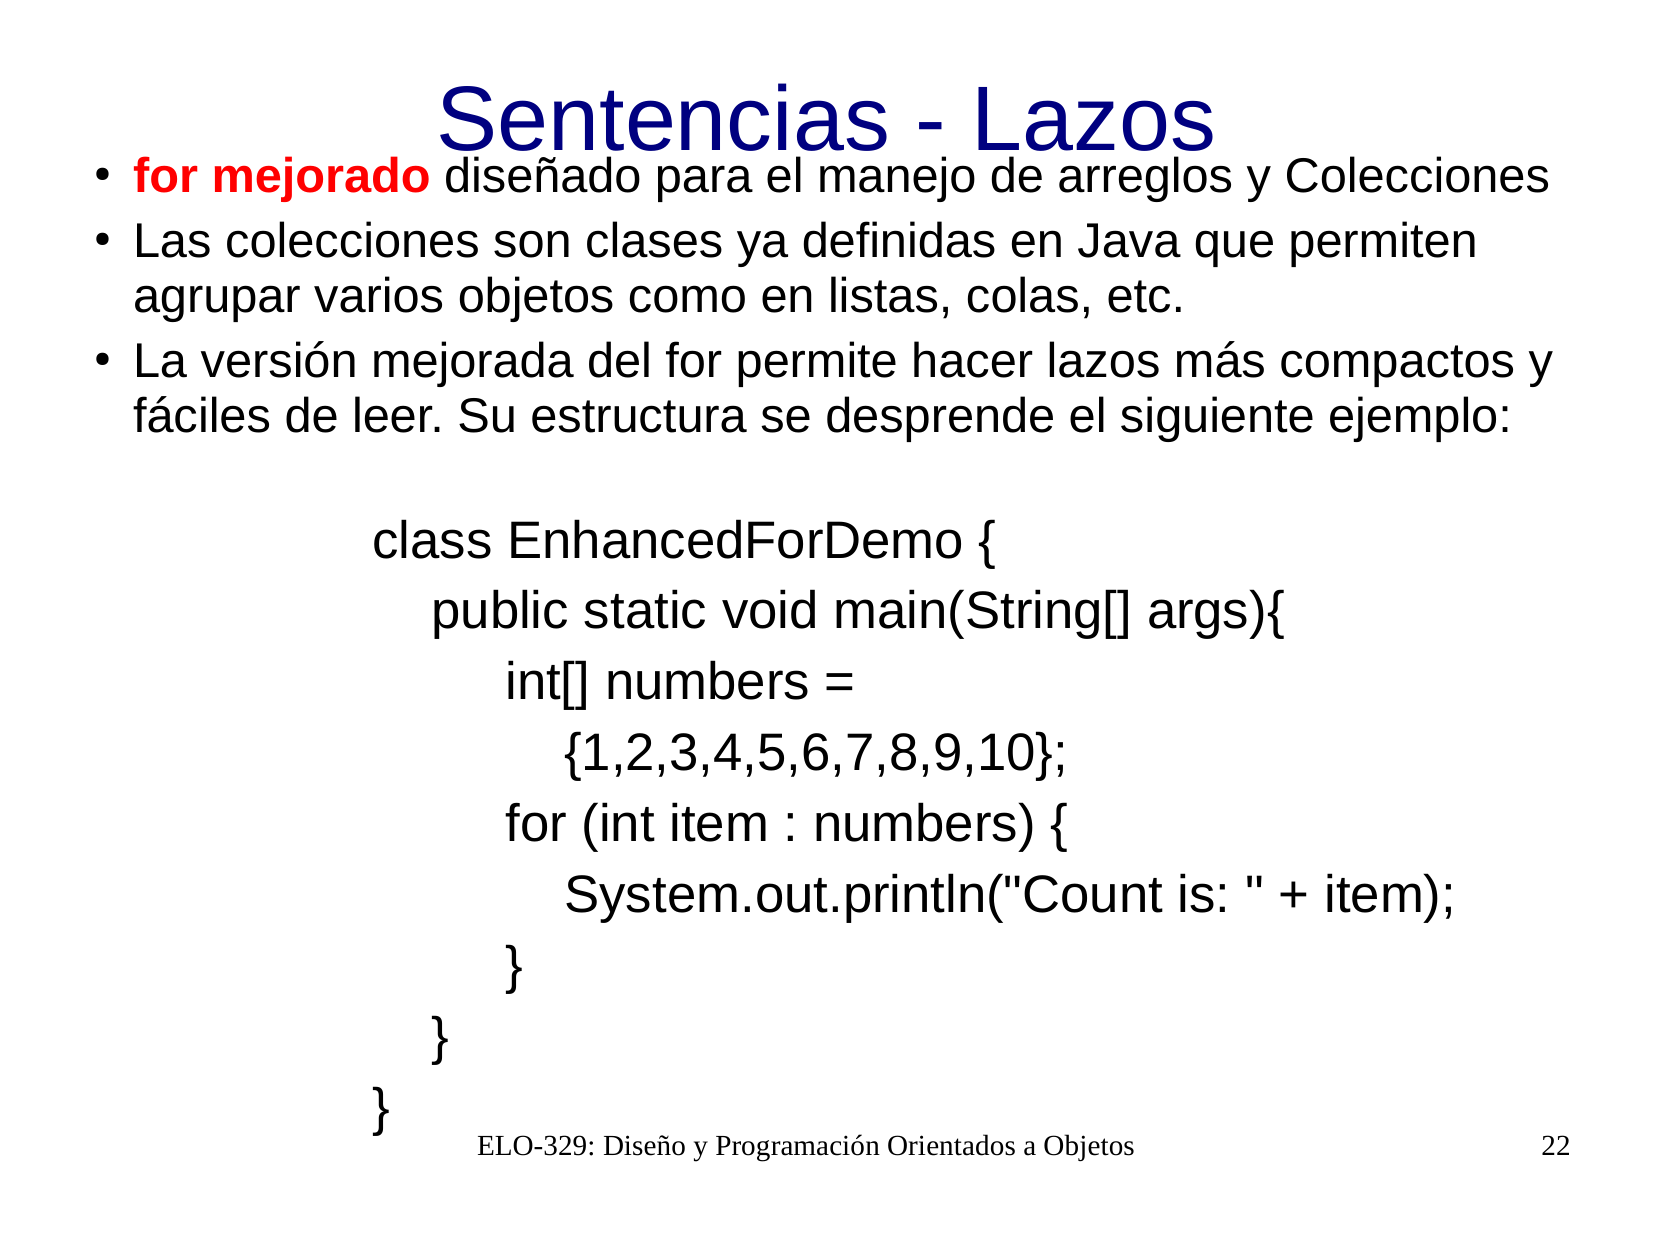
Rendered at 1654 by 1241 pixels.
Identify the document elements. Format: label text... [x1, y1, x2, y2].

title Sentencias - Lazos [82, 56, 1571, 181]
list class EnhancedForDemo { public static void main(String[] args){ int[] numbers = {1,2,3,4,5,6,7,8,9,10}; for (int item : numbers) { System.out.println("Count is: " + item); } } } [372, 510, 1463, 1182]
list for mejorado diseñado para el manejo de arreglos y Colecciones Las colecciones son clases ya definidas en Java que permiten agrupar varios objetos como en listas, colas, etc. La versión mejorada del for permite hacer lazos más compactos y fáciles de leer. Su estructura se desprende el siguiente ejemplo: [81, 148, 1570, 488]
